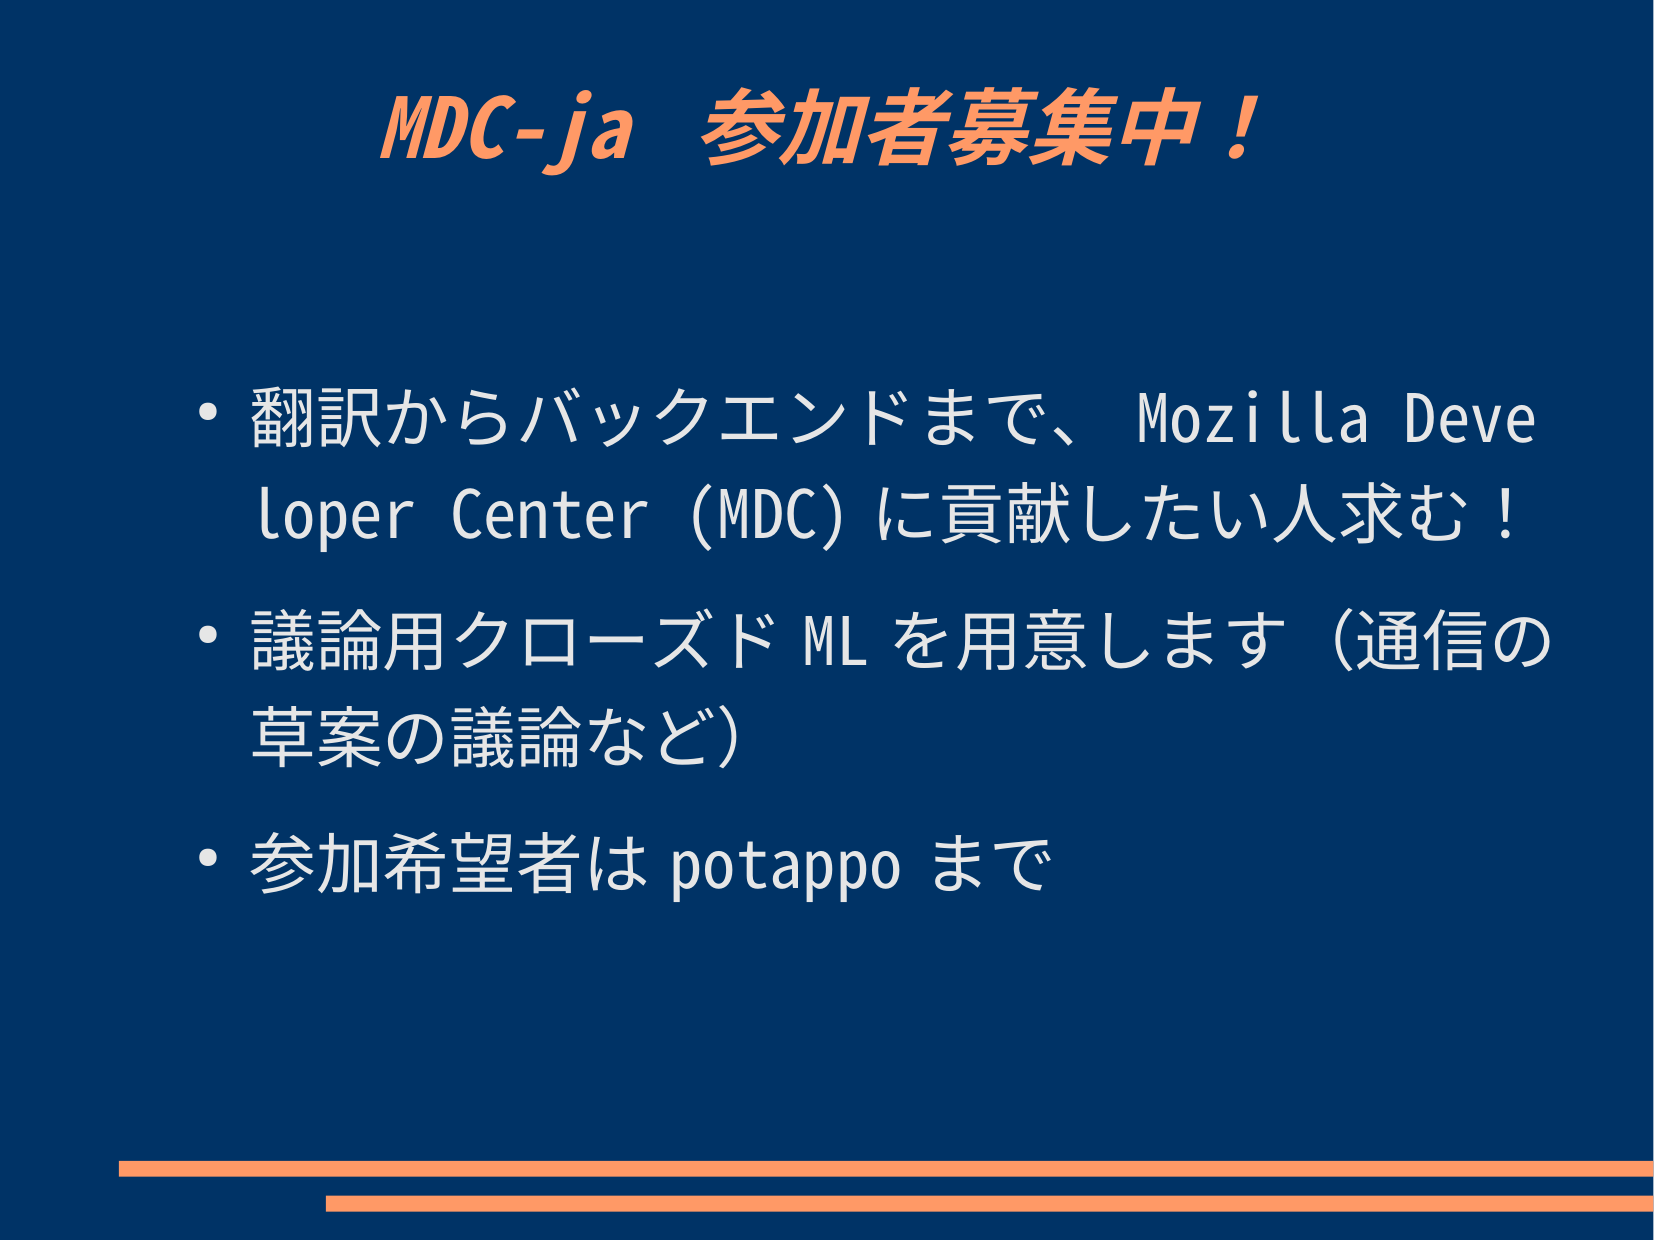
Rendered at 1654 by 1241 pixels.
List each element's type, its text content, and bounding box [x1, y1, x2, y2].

title MDC-ja 参加者募集中！ [121, 19, 1534, 227]
list 翻訳からバックエンドまで、Mozilla Developer Center (MDC)に貢献したい人求む！ 議論用クローズドMLを用意します（通信の草案の議論など） 参加希望者はpotappoまで [178, 364, 1570, 1147]
